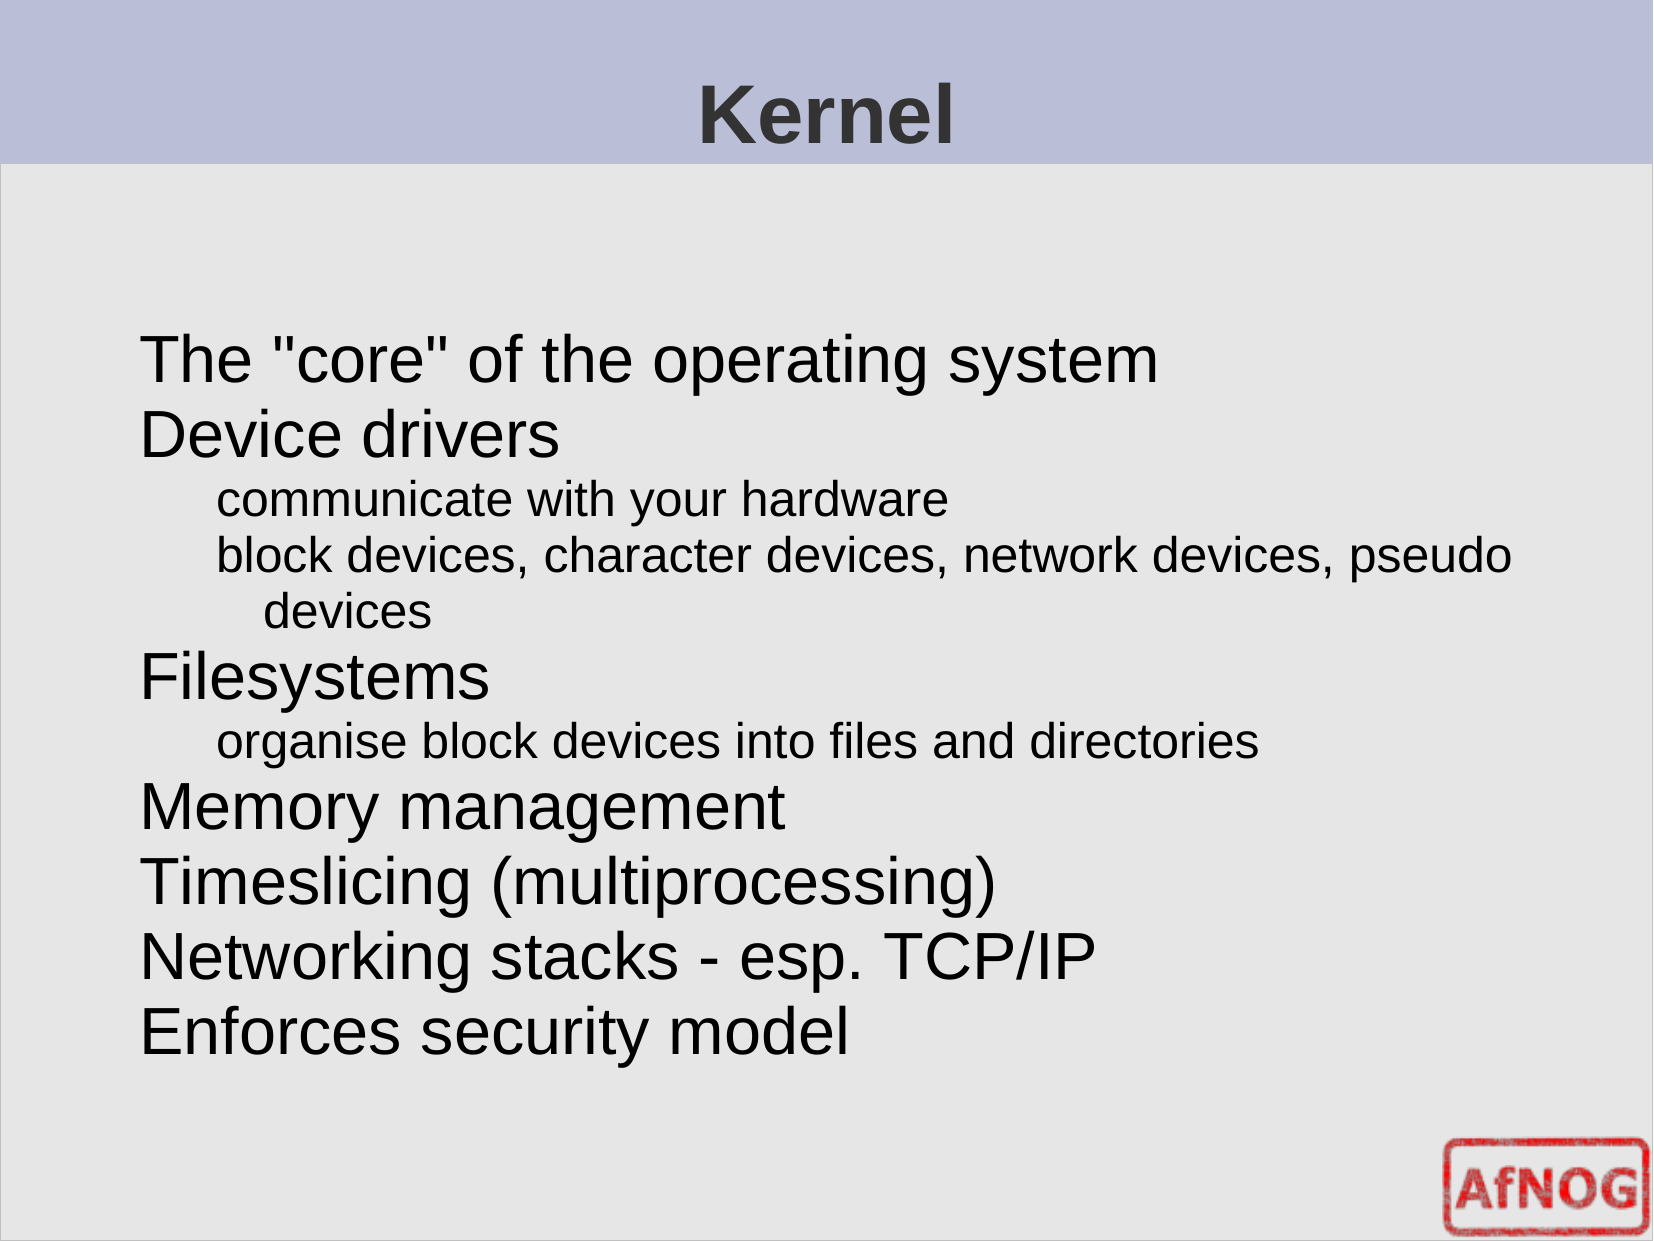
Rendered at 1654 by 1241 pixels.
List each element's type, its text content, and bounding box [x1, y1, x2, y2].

list The "core" of the operating system Device drivers communicate with your hardware block devices, character devices, network devices, pseudo devices Filesystems organise block devices into files and directories Memory management Timeslicing (multiprocessing) Networking stacks - esp. TCP/IP Enforces security model [121, 322, 1561, 1133]
picture [1441, 1135, 1653, 1241]
title Kernel [121, 10, 1534, 219]
